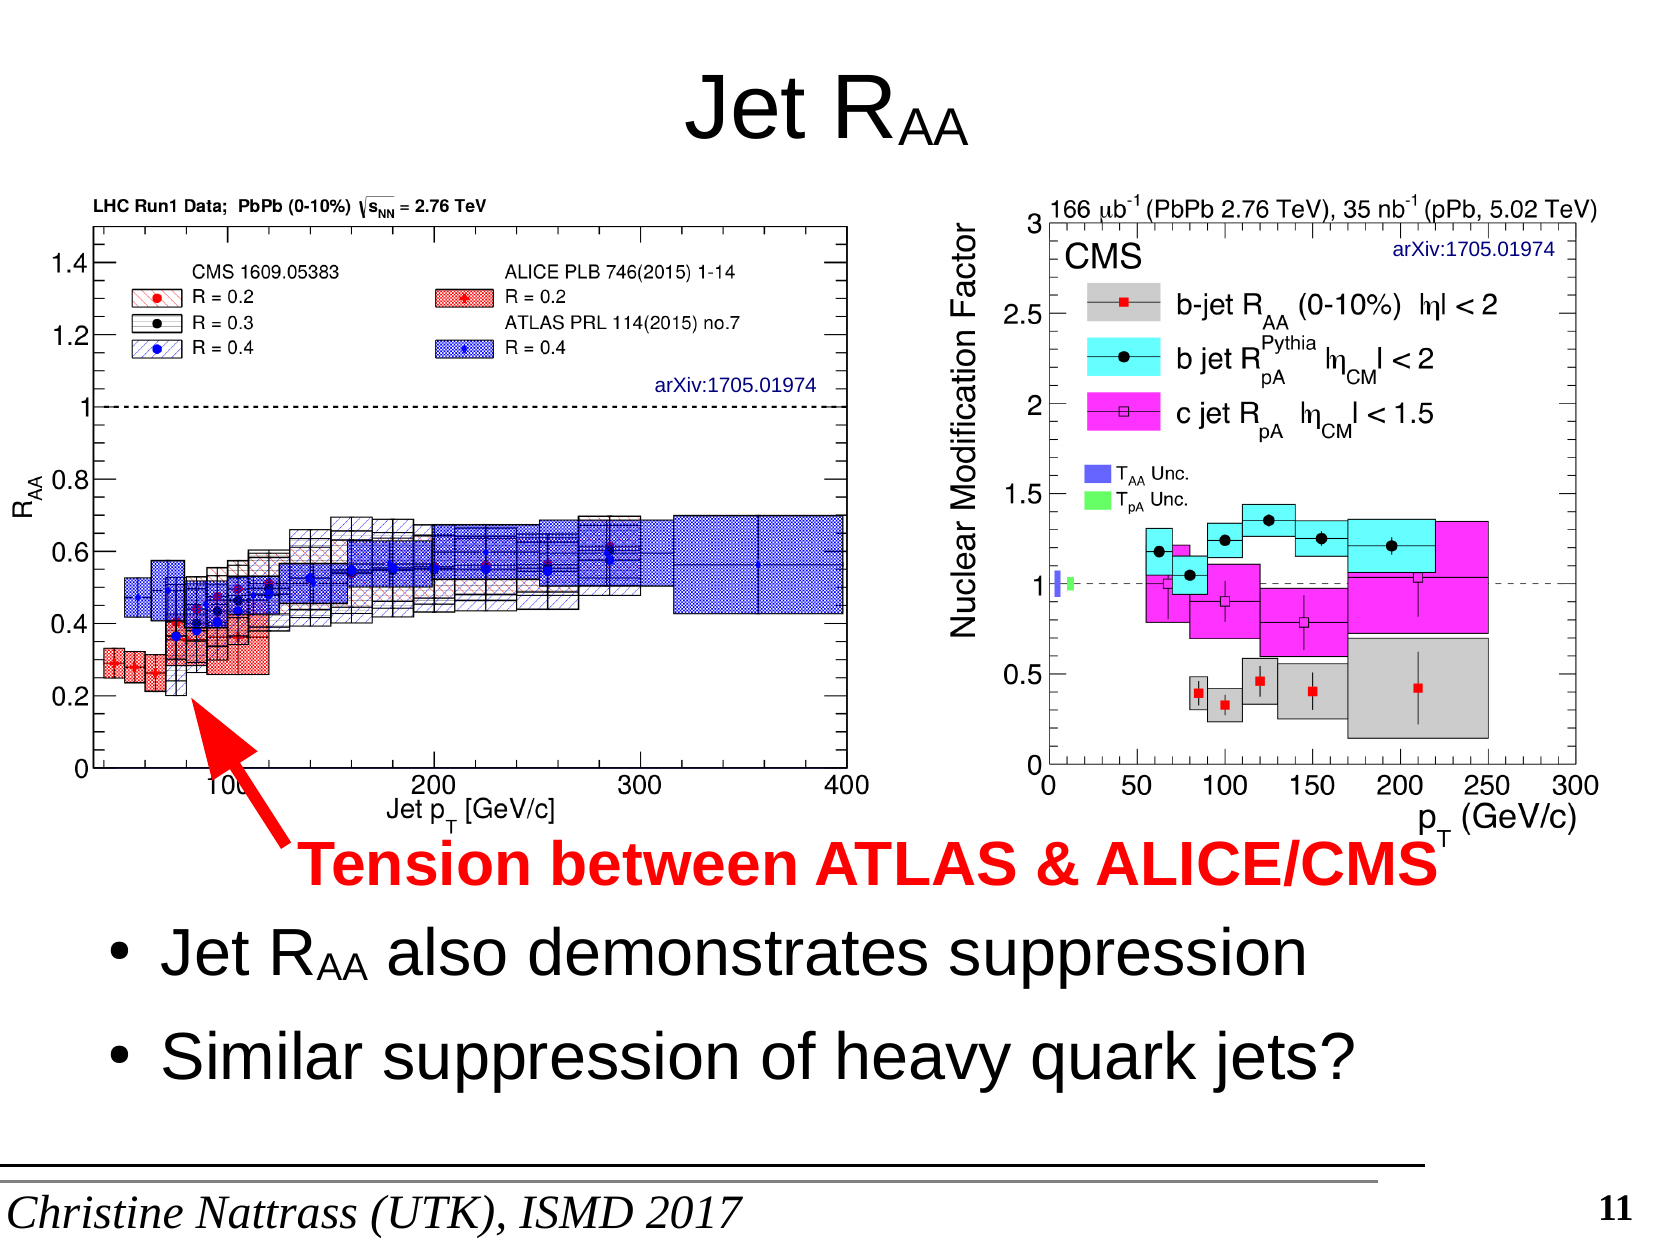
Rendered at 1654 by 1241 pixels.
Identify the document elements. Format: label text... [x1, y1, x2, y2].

picture [0, 159, 1632, 865]
list Jet RAA also demonstrates suppression Similar suppression of heavy quark jets? [90, 915, 1546, 1100]
text_box arXiv:1705.01974 [1372, 230, 1570, 269]
title Jet RAA [82, 40, 1571, 174]
text_box Tension between ATLAS & ALICE/CMS [283, 821, 1463, 912]
text_box arXiv:1705.01974 [634, 366, 832, 405]
